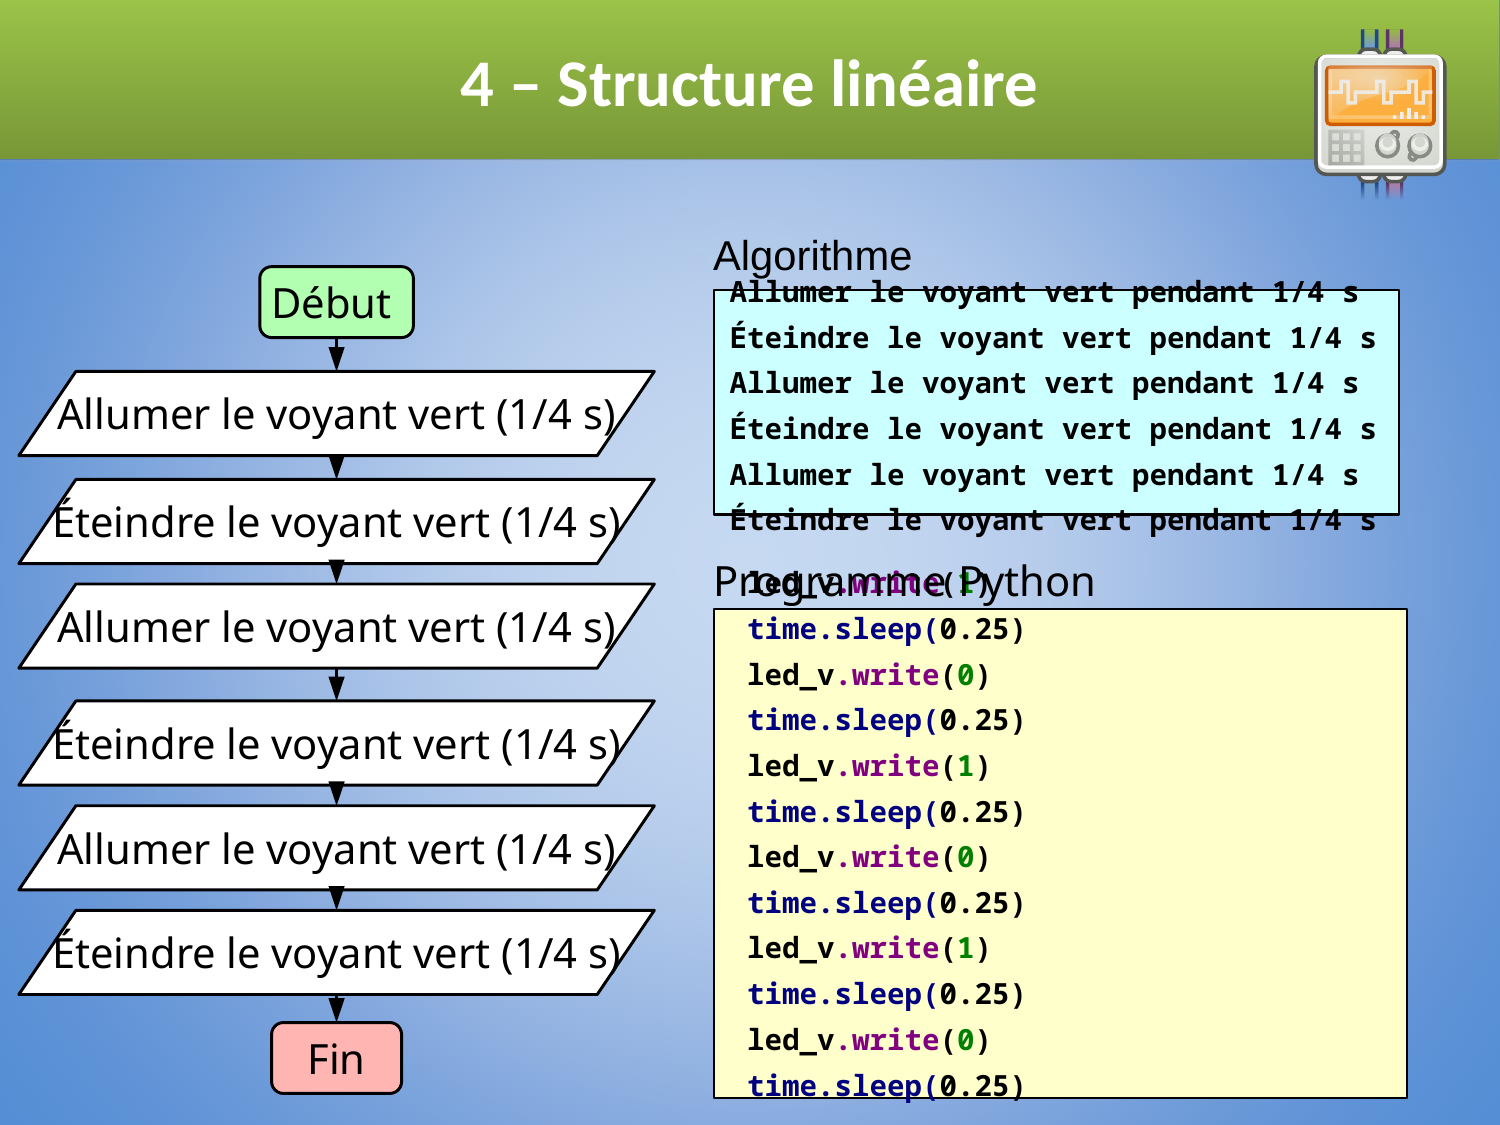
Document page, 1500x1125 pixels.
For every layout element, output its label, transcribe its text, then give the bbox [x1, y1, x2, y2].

text_box Fin [271, 1022, 402, 1094]
text_box Début [259, 266, 414, 338]
text_box Algorithme [698, 225, 952, 291]
text_box Allumer le voyant vert (1/4 s) [18, 583, 655, 669]
text_box Éteindre le voyant vert (1/4 s) [18, 700, 655, 786]
text_box led_v.write(1) time.sleep(0.25) led_v.write(0) time.sleep(0.25) led_v.write(1) time.sleep(0.25) led_v.write(0) time.sleep(0.25) led_v.write(1) time.sleep(0.25) led_v.write(0) time.sleep(0.25) [713, 609, 1408, 1098]
text_box 4 – Structure linéaire [0, 0, 1500, 159]
picture [0, 29, 1500, 1125]
text_box Allumer le voyant vert (1/4 s) [18, 805, 655, 890]
text_box Programme Python [698, 544, 1428, 609]
text_box Éteindre le voyant vert (1/4 s) [18, 910, 655, 995]
text_box Allumer le voyant vert pendant 1/4 s Éteindre le voyant vert pendant 1/4 s Allumer le voyant vert pendant 1/4 s Éteindre le voyant vert pendant 1/4 s Allumer le voyant vert pendant 1/4 s Éteindre le voyant vert pendant 1/4 s [713, 290, 1399, 515]
text_box Éteindre le voyant vert (1/4 s) [18, 479, 655, 564]
text_box Allumer le voyant vert (1/4 s) [18, 371, 655, 456]
